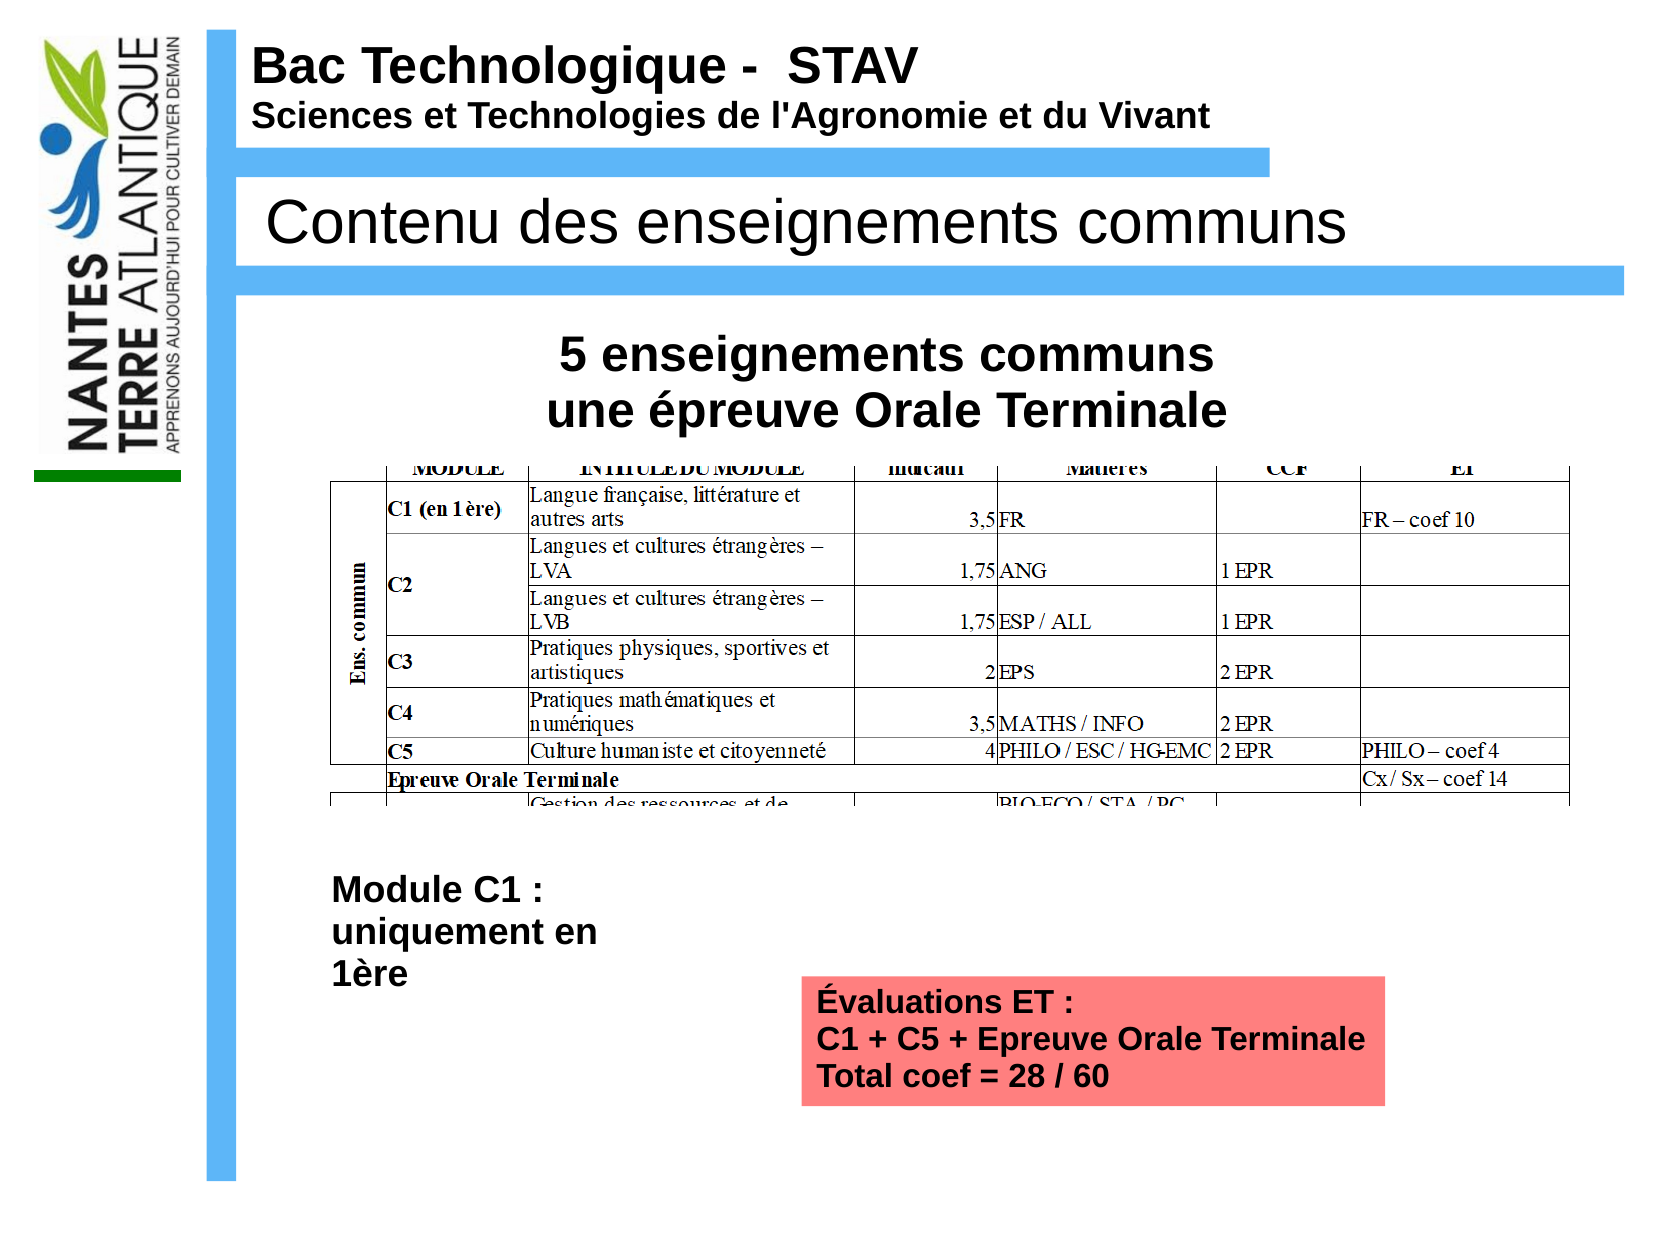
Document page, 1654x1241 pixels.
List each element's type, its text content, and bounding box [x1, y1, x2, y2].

title Contenu des enseignements communs [265, 177, 1565, 266]
text_box Évaluations ET : C1 + C5 + Epreuve Orale Terminale Total coef = 28 / 60 [801, 976, 1386, 1107]
text_box Module C1 : uniquement en 1ère [316, 860, 616, 1006]
picture [273, 466, 1578, 806]
picture [40, 37, 181, 454]
text_box 5 enseignements communs une épreuve Orale Terminale [518, 318, 1257, 448]
